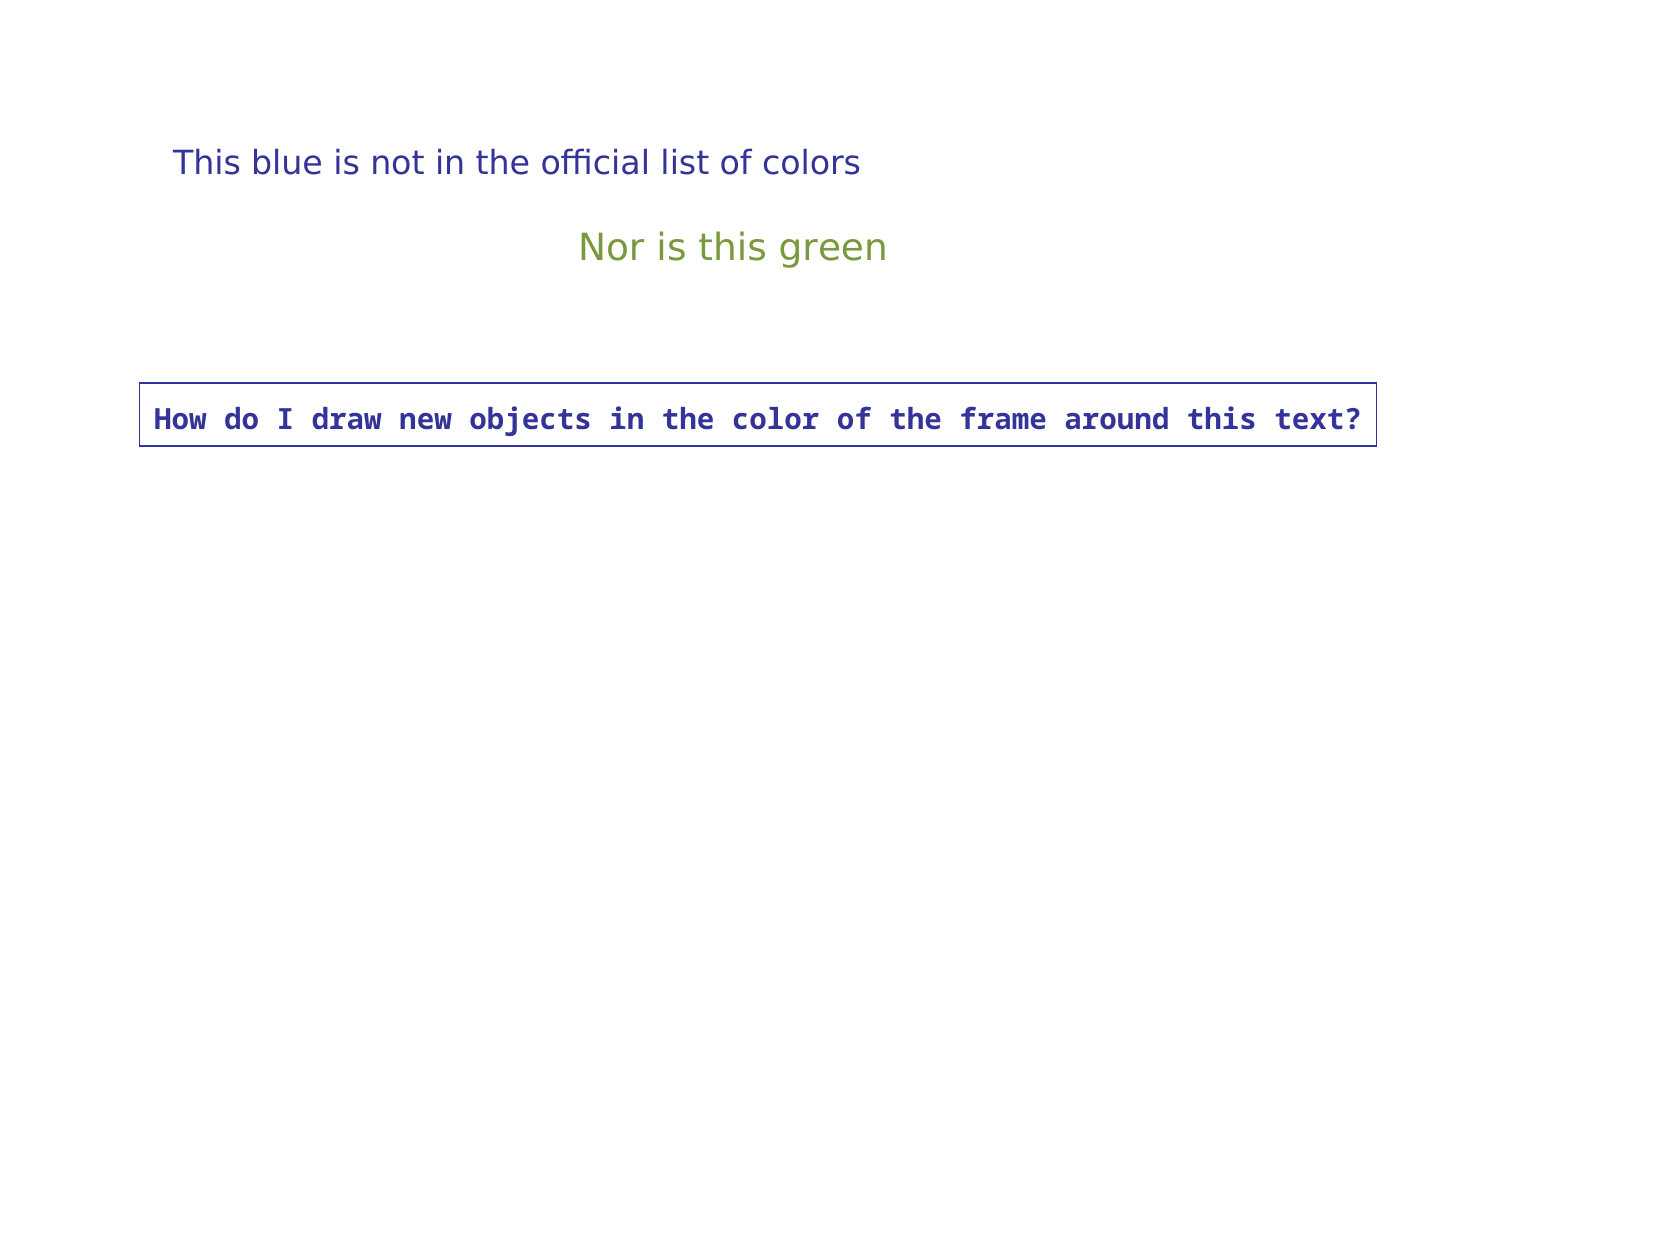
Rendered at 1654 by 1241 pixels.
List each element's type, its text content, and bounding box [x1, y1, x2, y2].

text_box How do I draw new objects in the color of the frame around this text? [139, 383, 1377, 447]
text_box This blue is not in the official list of colors [158, 136, 878, 191]
text_box Nor is this green [563, 218, 904, 278]
